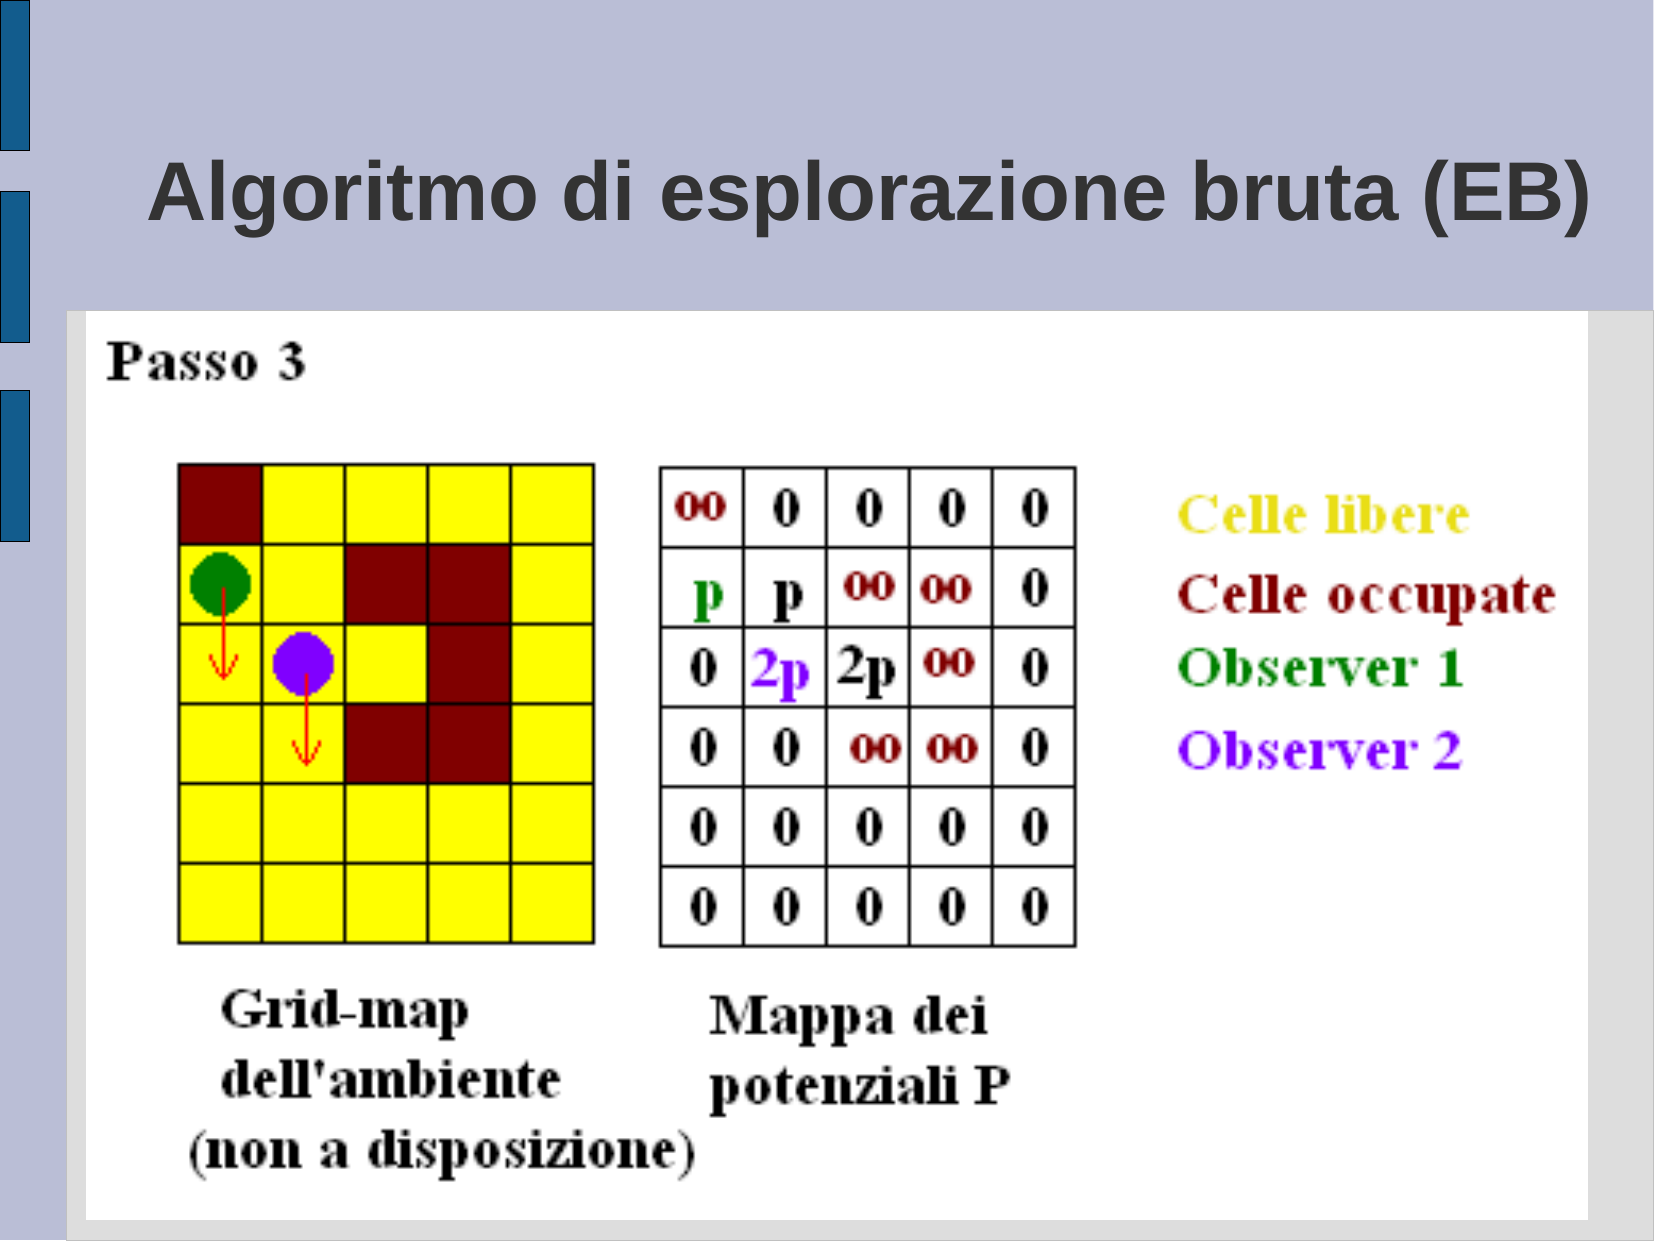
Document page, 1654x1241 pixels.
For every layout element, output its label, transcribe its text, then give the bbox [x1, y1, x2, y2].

picture [86, 311, 1588, 1220]
title Algoritmo di esplorazione bruta (EB) [118, 88, 1623, 296]
